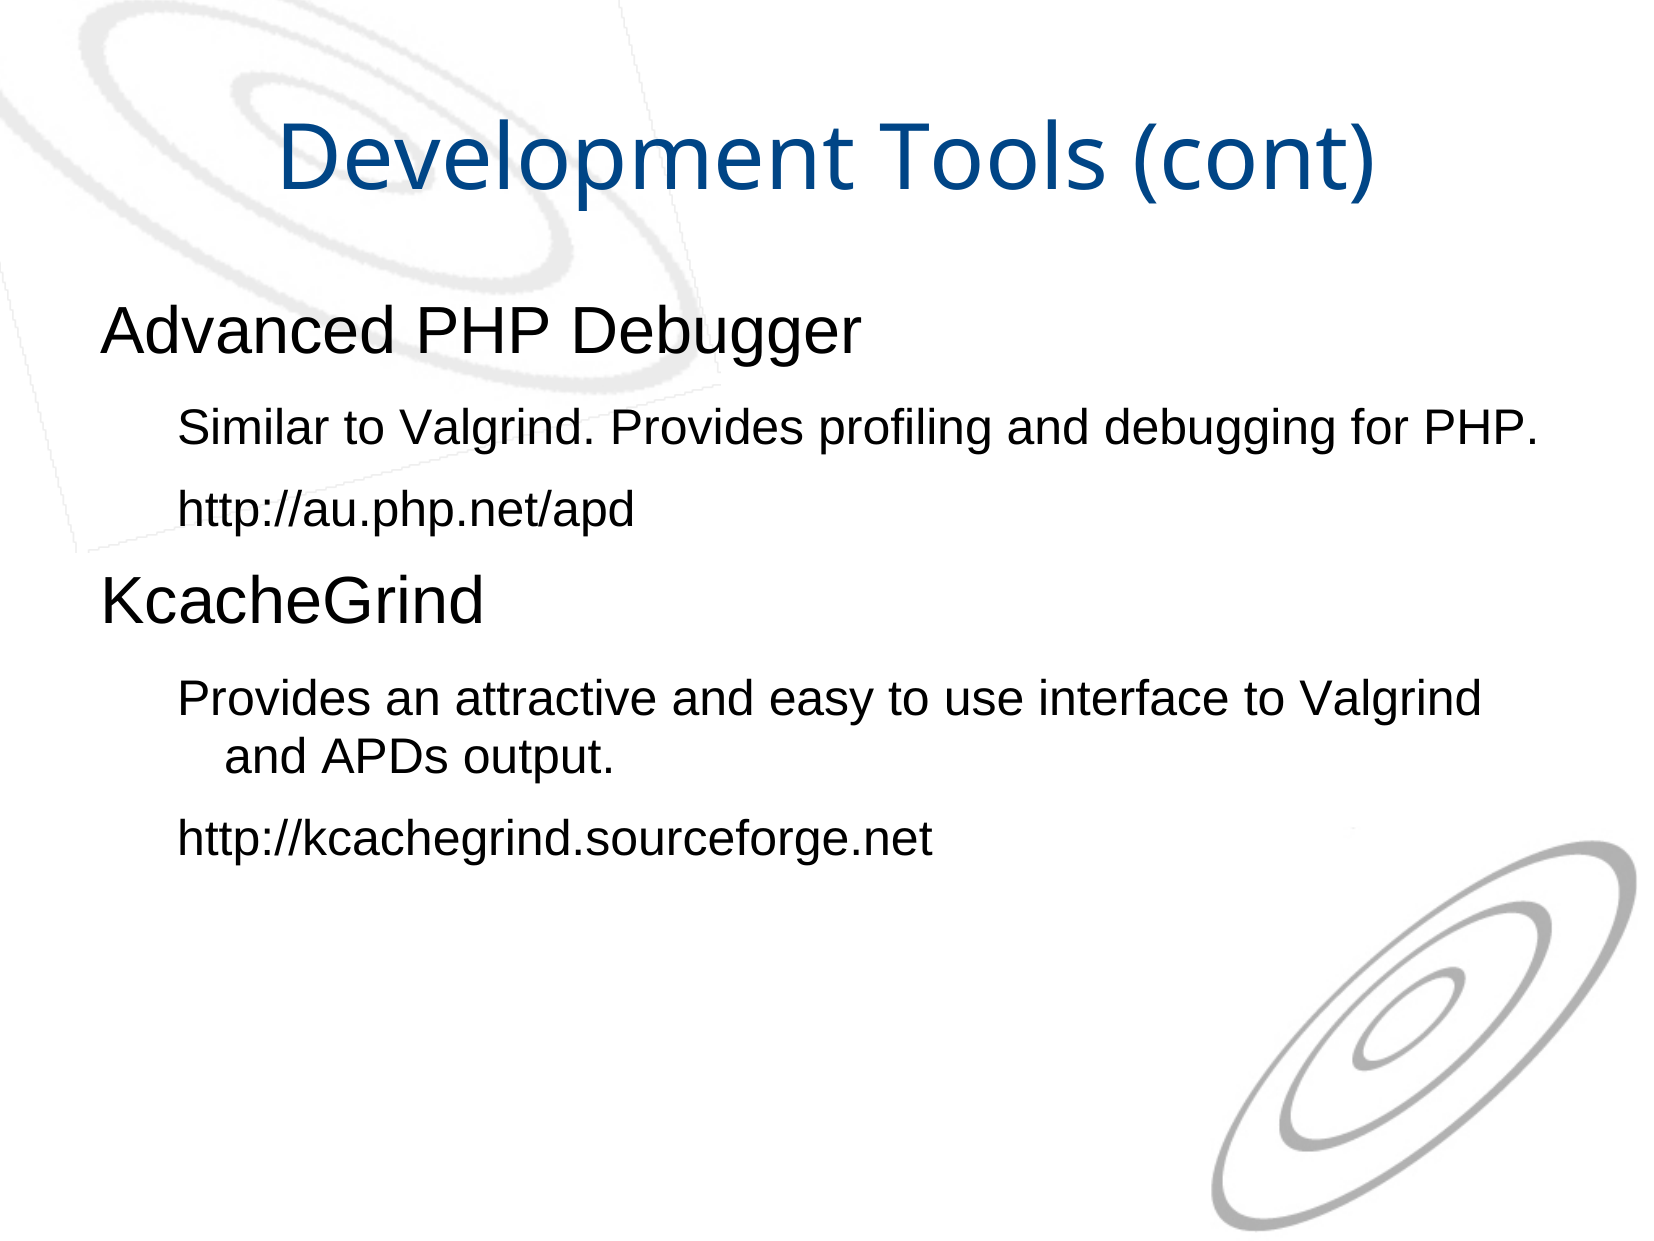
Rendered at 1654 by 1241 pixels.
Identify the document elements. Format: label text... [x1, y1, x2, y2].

picture [1210, 826, 1638, 1241]
list Advanced PHP Debugger Similar to Valgrind. Provides profiling and debugging for PHP. http://au.php.net/apd KcacheGrind Provides an attractive and easy to use interface to Valgrind and APDs output. http://kcachegrind.sourceforge.net [82, 290, 1571, 1094]
title Development Tools (cont)‏ [82, 56, 1571, 249]
